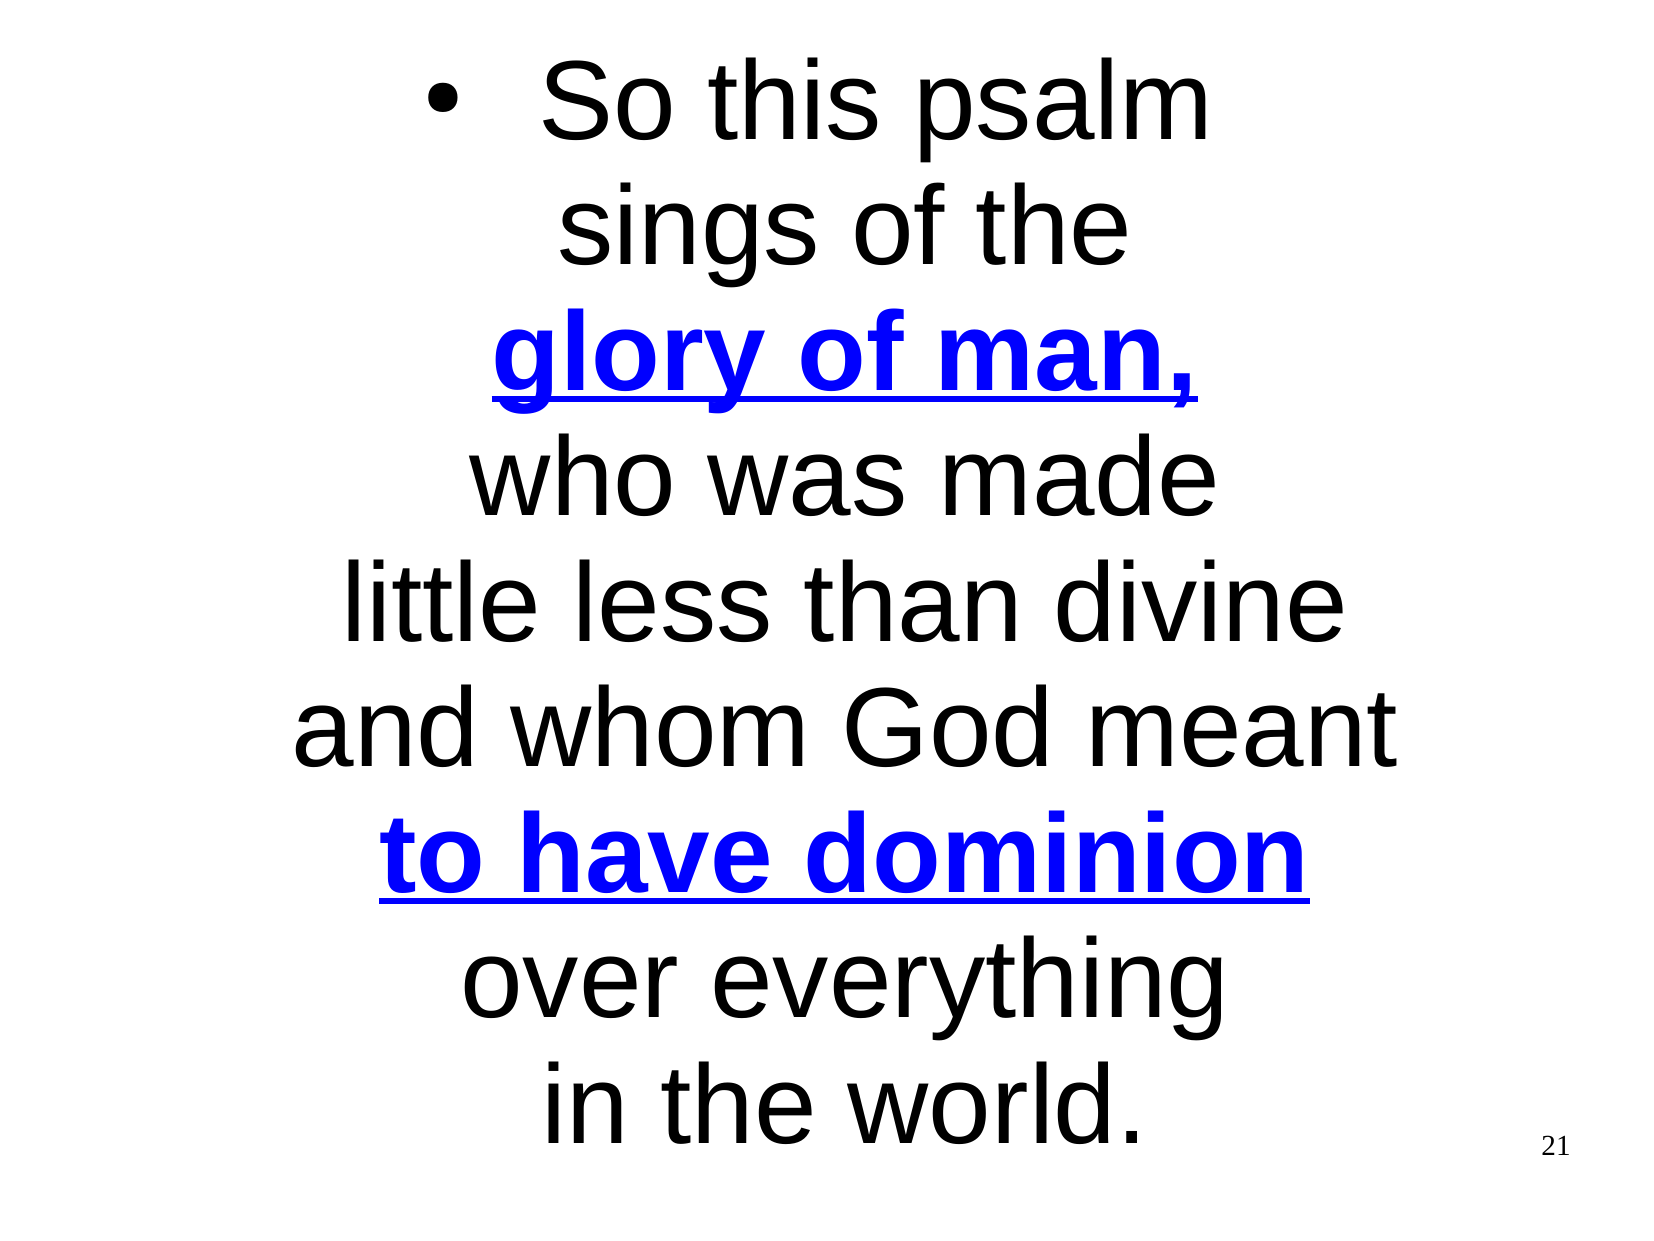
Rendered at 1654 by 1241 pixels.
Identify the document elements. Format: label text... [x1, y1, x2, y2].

list So this psalm sings of the glory of man, who was made little less than divine and whom God meant to have dominion over everything in the world. [37, 37, 1613, 1238]
